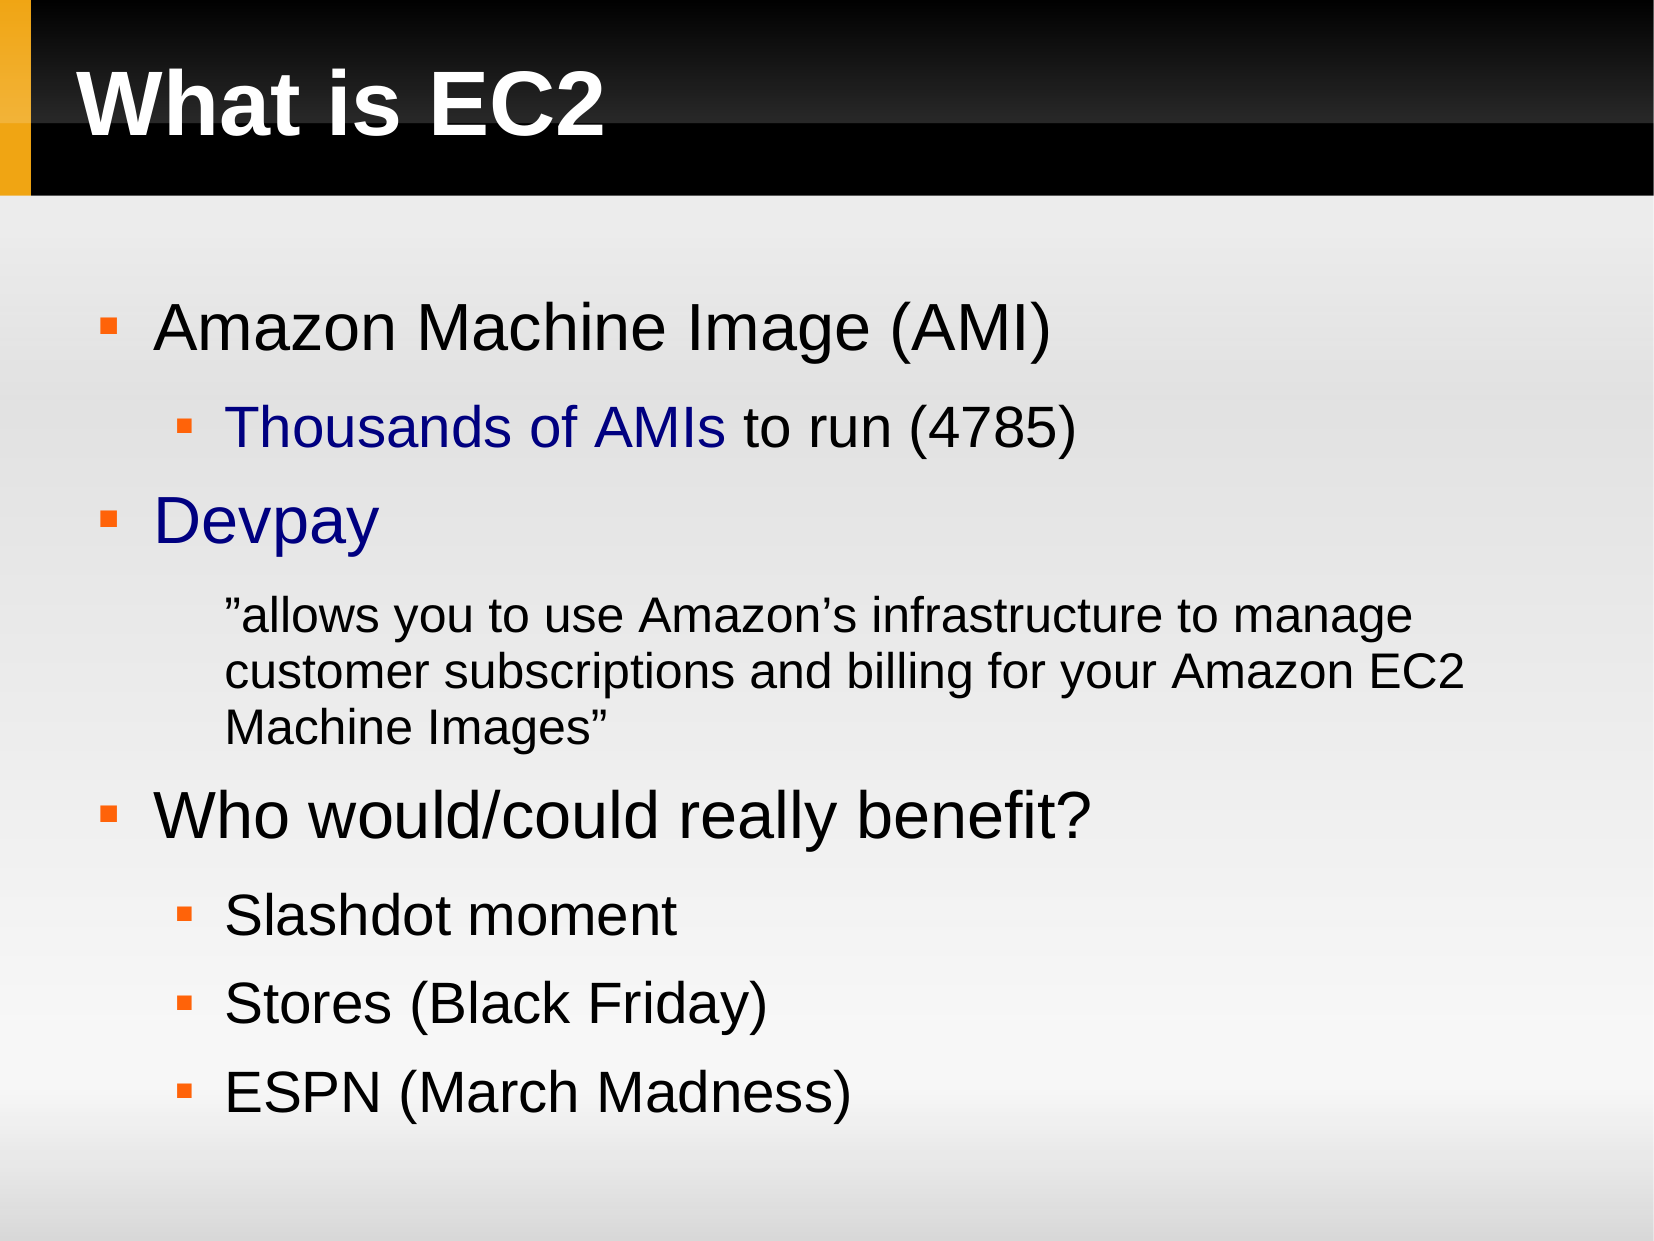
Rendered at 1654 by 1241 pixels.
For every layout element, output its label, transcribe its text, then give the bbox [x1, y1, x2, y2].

title What is EC2 [76, 7, 1565, 200]
list Amazon Machine Image (AMI) Thousands of AMIs to run (4785) Devpay ”allows you to use Amazon’s infrastructure to manage customer subscriptions and billing for your Amazon EC2 Machine Images” Who would/could really benefit? Slashdot moment Stores (Black Friday) ESPN (March Madness) [82, 290, 1571, 1131]
picture [0, 0, 1654, 1241]
